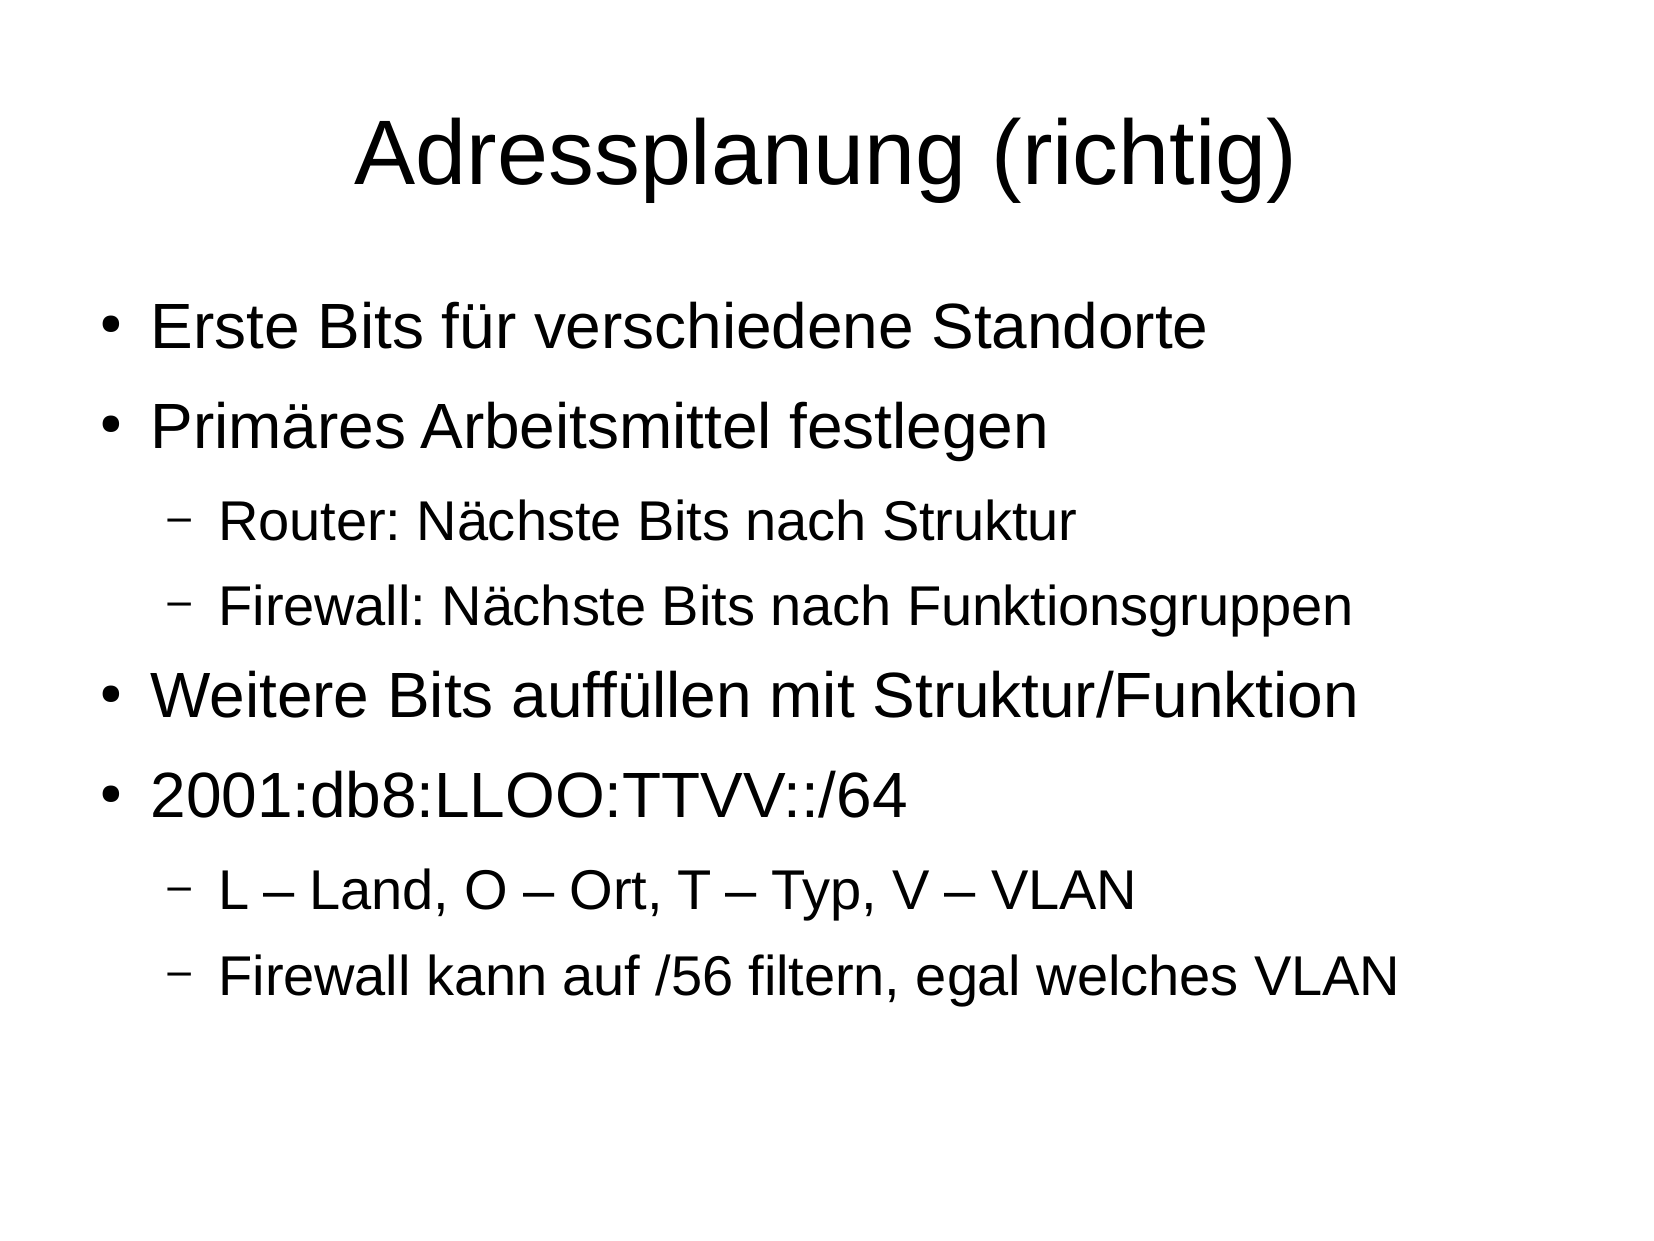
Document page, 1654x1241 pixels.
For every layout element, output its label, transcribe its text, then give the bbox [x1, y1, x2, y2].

title Adressplanung (richtig) [82, 49, 1571, 257]
list Erste Bits für verschiedene Standorte Primäres Arbeitsmittel festlegen Router: Nächste Bits nach Struktur Firewall: Nächste Bits nach Funktionsgruppen Weitere Bits auffüllen mit Struktur/Funktion 2001:db8:LLOO:TTVV::/64 L – Land, O – Ort, T – Typ, V – VLAN Firewall kann auf /56 filtern, egal welches VLAN [82, 290, 1571, 1010]
